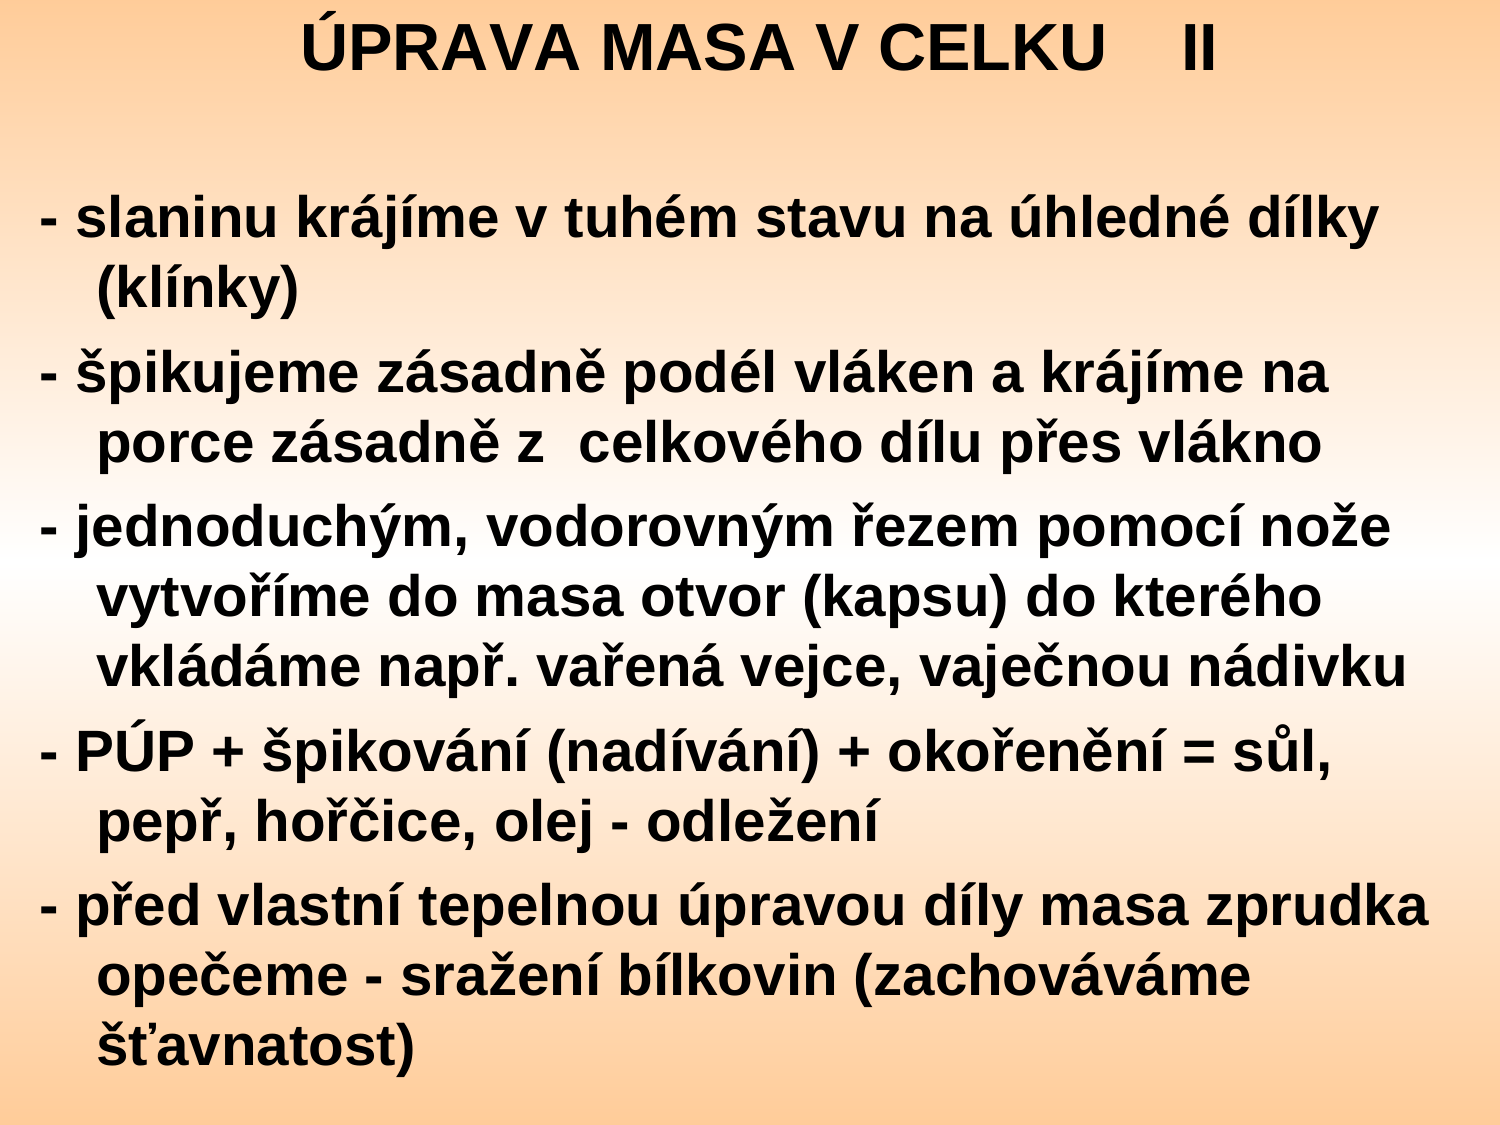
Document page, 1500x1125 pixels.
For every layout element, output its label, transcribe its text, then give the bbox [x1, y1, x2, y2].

title ÚPRAVA MASA V CELKU II [112, 0, 1388, 87]
list - slaninu krájíme v tuhém stavu na úhledné dílky (klínky) - špikujeme zásadně podél vláken a krájíme na porce zásadně z celkového dílu přes vlákno - jednoduchým, vodorovným řezem pomocí nože vytvoříme do masa otvor (kapsu) do kterého vkládáme např. vařená vejce, vaječnou nádivku - PÚP + špikování (nadívání) + okořenění = sůl, pepř, hořčice, olej - odležení - před vlastní tepelnou úpravou díly masa zprudka opečeme - sražení bílkovin (zachováváme šťavnatost) [24, 87, 1463, 1101]
